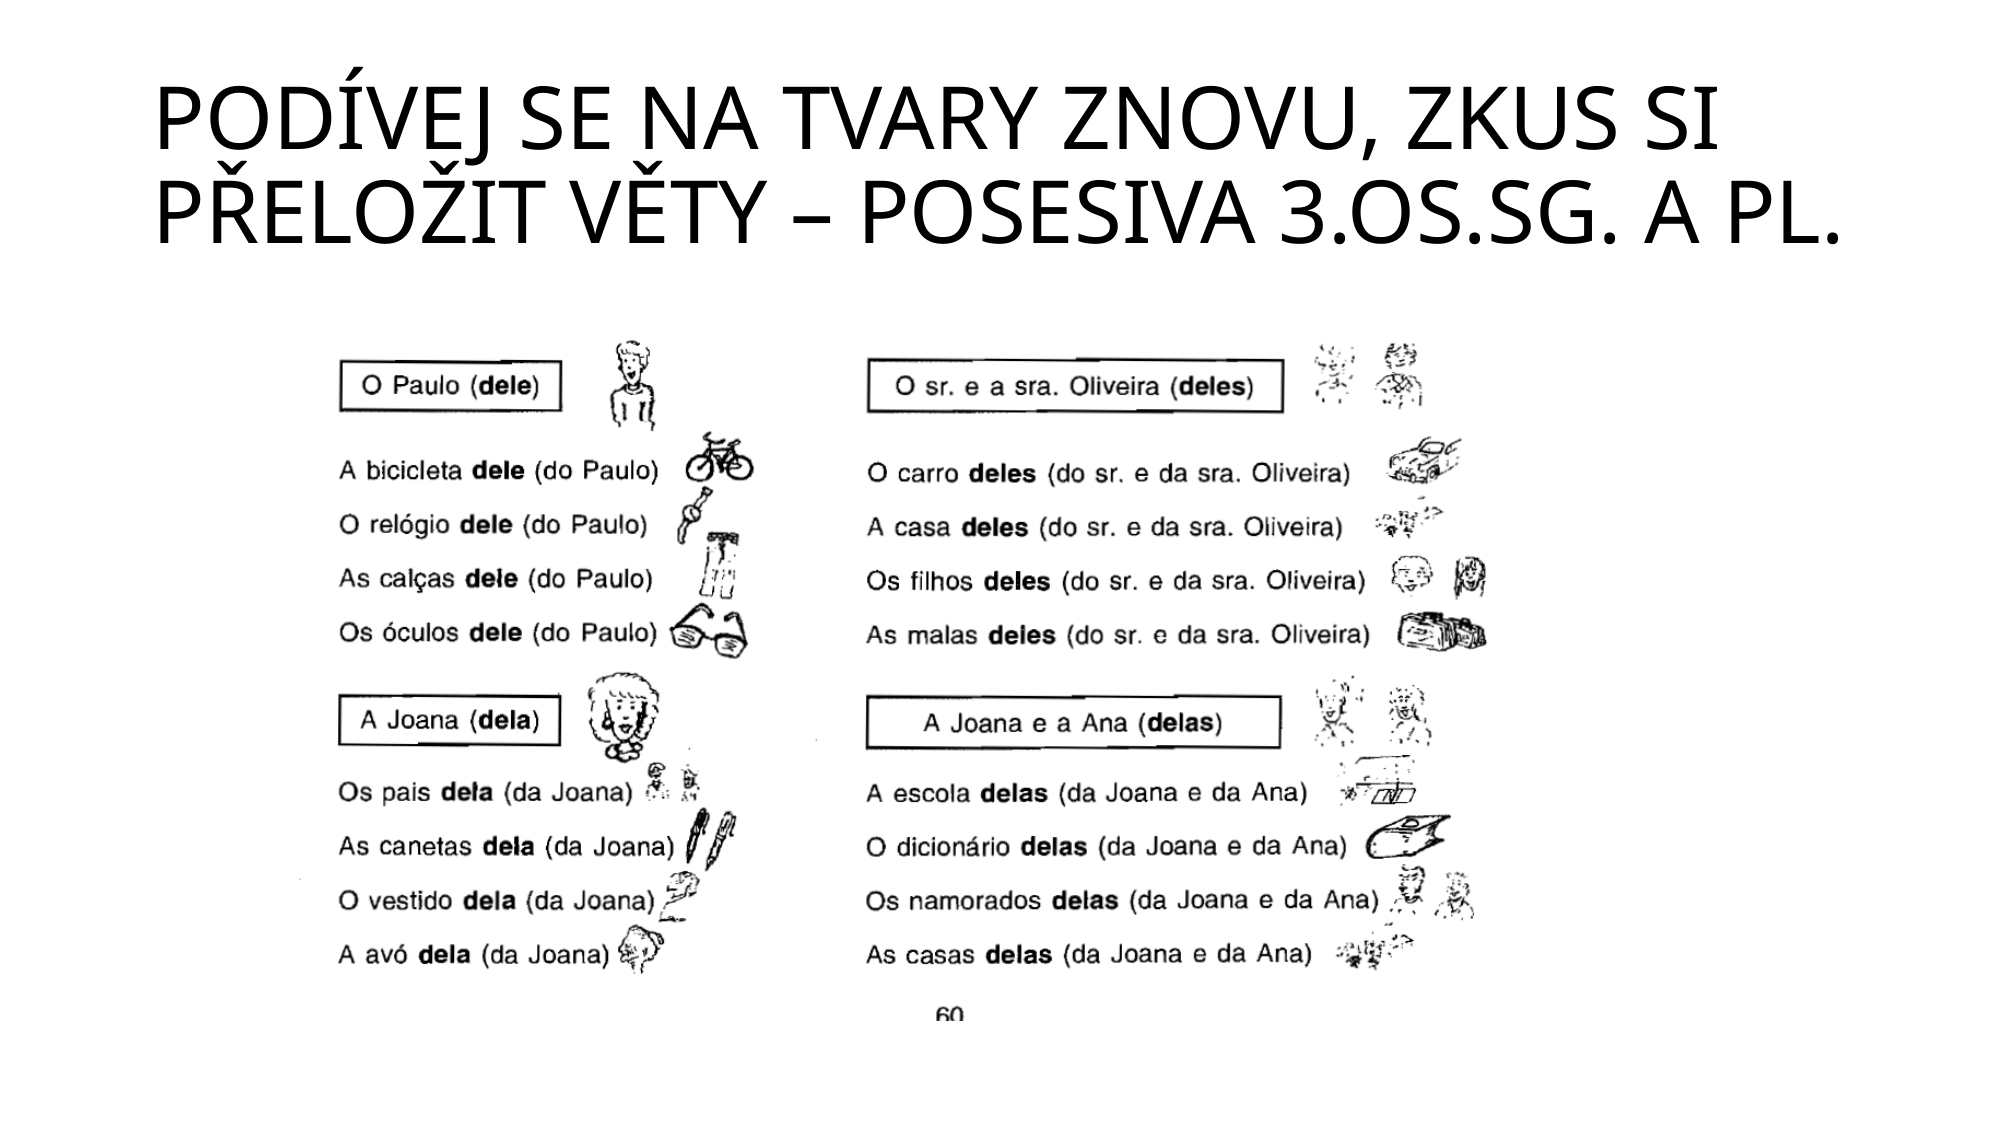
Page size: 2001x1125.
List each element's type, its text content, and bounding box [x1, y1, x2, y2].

title PODÍVEJ SE NA TVARY ZNOVU, ZKUS SI PŘELOŽIT VĚTY – POSESIVA 3.OS.SG. A PL. [137, 59, 1863, 278]
picture [288, 326, 1579, 1021]
